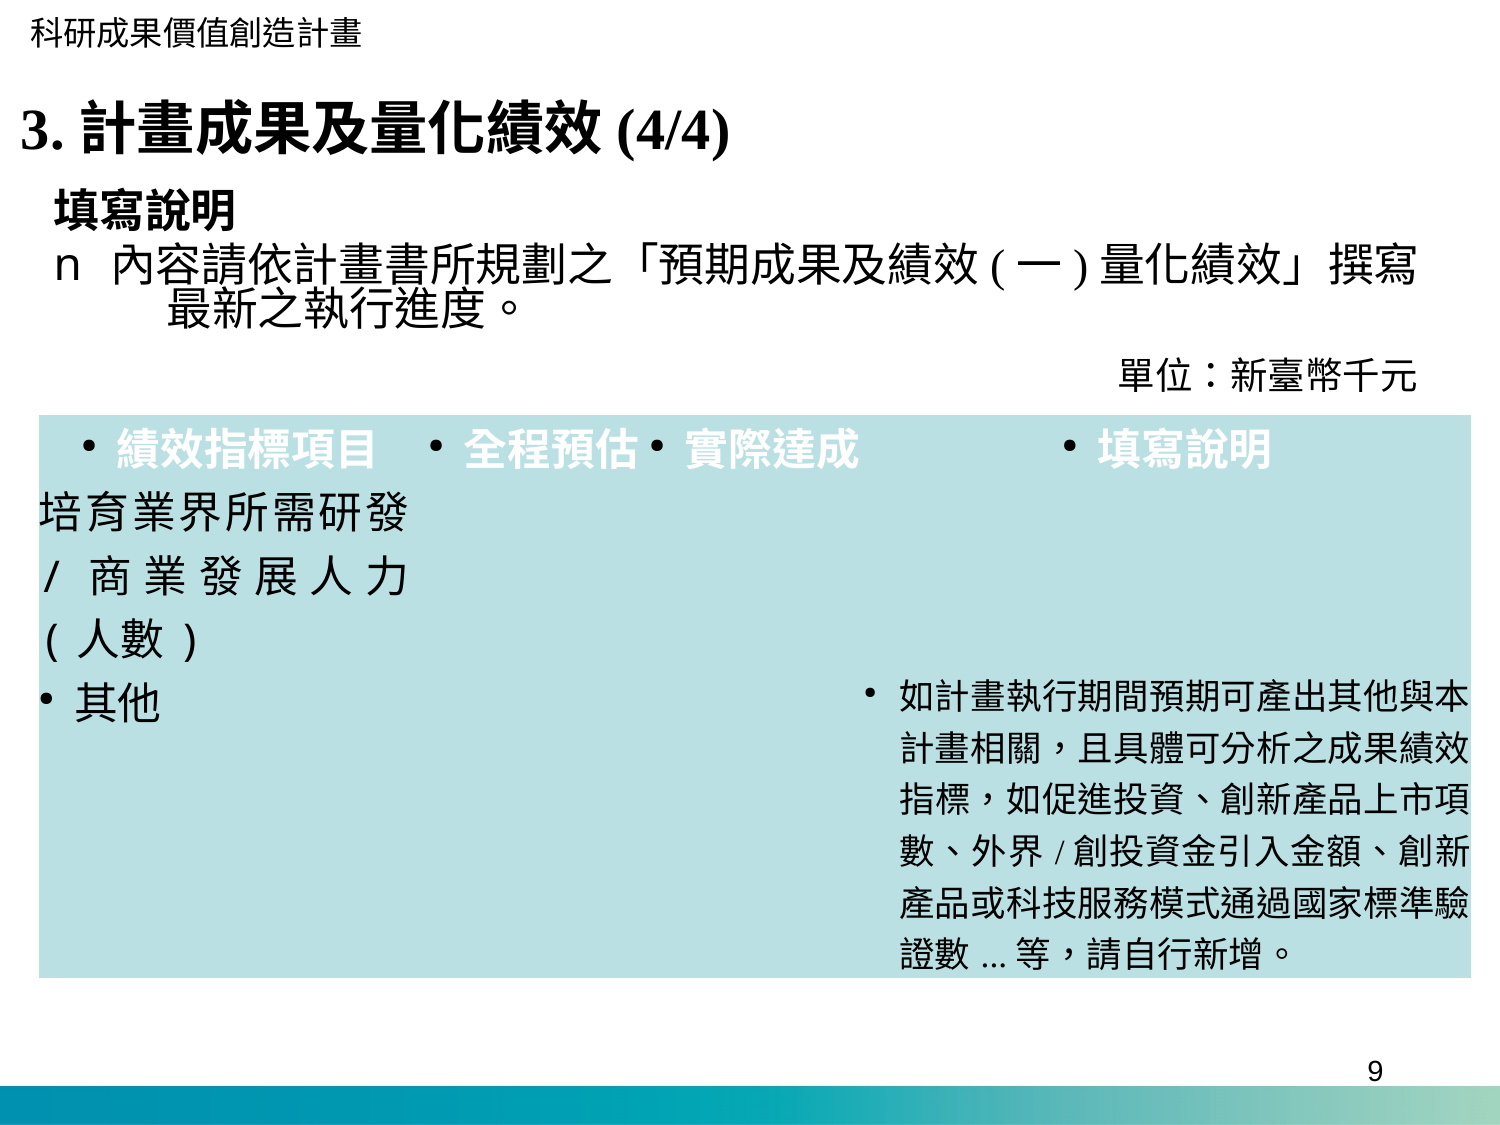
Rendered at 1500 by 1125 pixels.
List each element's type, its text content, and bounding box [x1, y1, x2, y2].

table_cell [864, 478, 1471, 668]
table_cell [422, 668, 645, 978]
table_header 填寫說明 [864, 415, 1471, 478]
text_box 3.計畫成果及量化績效(4/4) [5, 83, 1471, 170]
table_cell 培育業界所需研發/商業發展人力(人數) [39, 478, 422, 668]
text_box 填寫說明 內容請依計畫書所規劃之「預期成果及績效(一)量化績效」撰寫最新之執行進度。 [38, 184, 1446, 410]
table_cell [645, 668, 864, 978]
text_box 8 [1352, 1044, 1500, 1123]
table_cell 其他 [39, 668, 422, 978]
table_header 實際達成 [645, 415, 864, 478]
table_cell 如計畫執行期間預期可產出其他與本計畫相關，且具體可分析之成果績效指標，如促進投資、創新產品上市項數、外界/創投資金引入金額、創新產品或科技服務模式通過國家標準驗證數...等，請自行新增。 [864, 668, 1471, 978]
table_header 績效指標項目 [39, 415, 422, 478]
text_box 單位：新臺幣千元 [1102, 344, 1446, 405]
table_cell [645, 478, 864, 668]
table_cell [422, 478, 645, 668]
table_header 全程預估 [422, 415, 645, 478]
